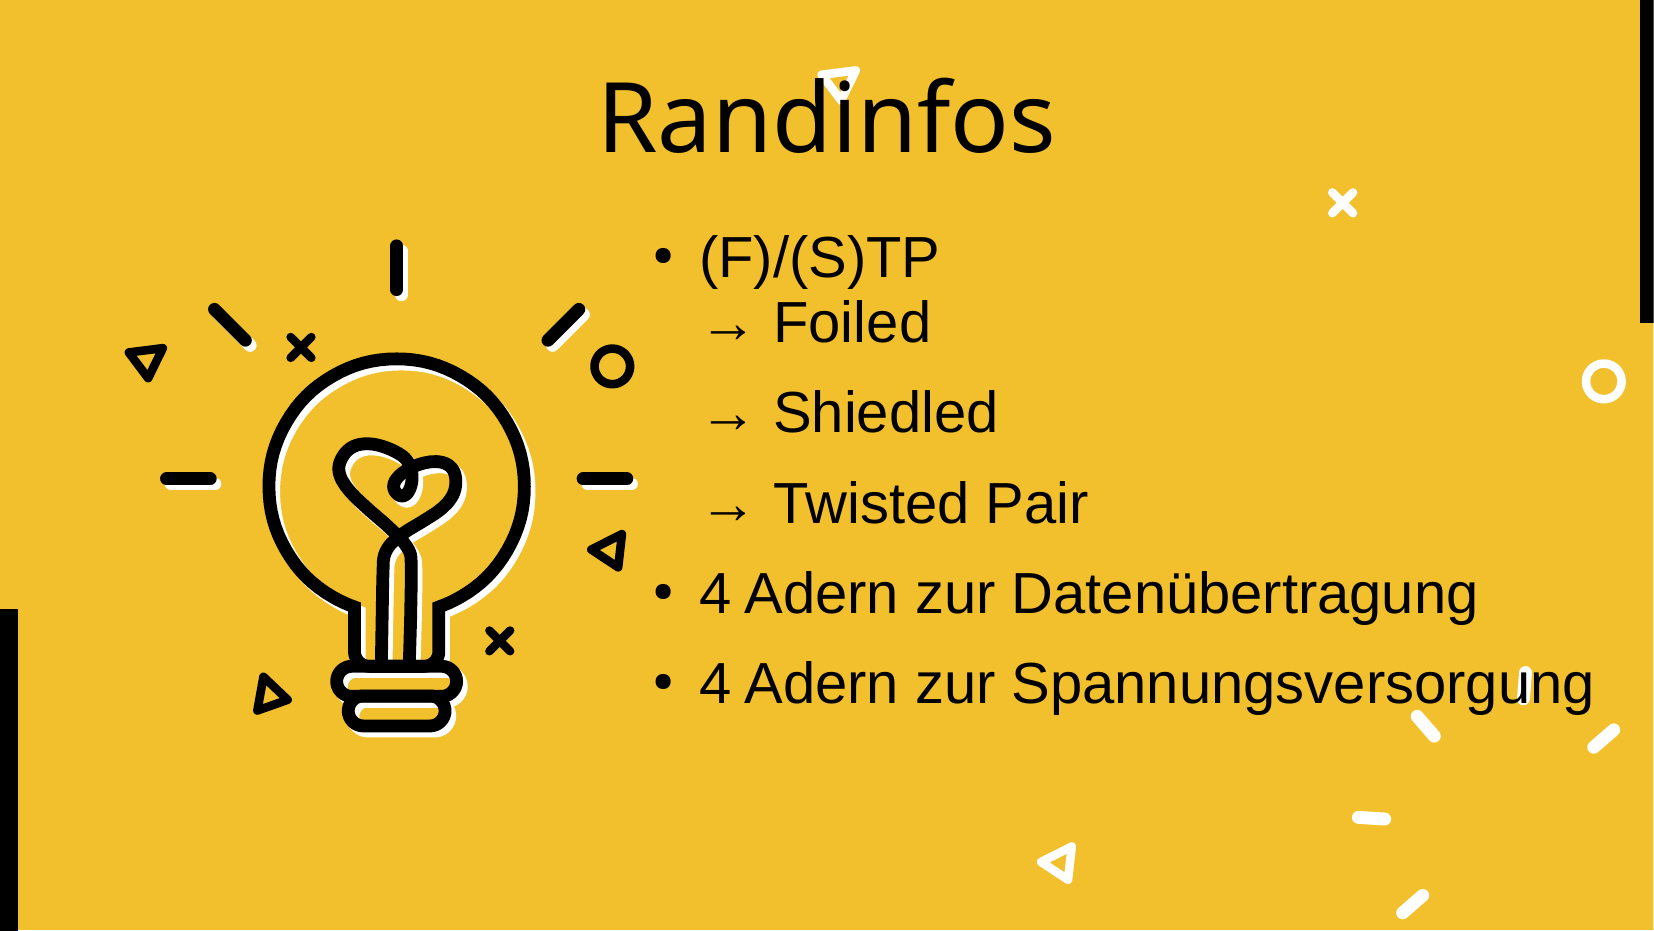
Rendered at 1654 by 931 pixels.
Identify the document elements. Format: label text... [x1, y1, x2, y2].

list (F)/(S)TP → Foiled → Shiedled → Twisted Pair 4 Adern zur Datenübertragung 4 Adern zur Spannungsversorgung [637, 225, 1613, 765]
title Randinfos [82, 37, 1571, 193]
